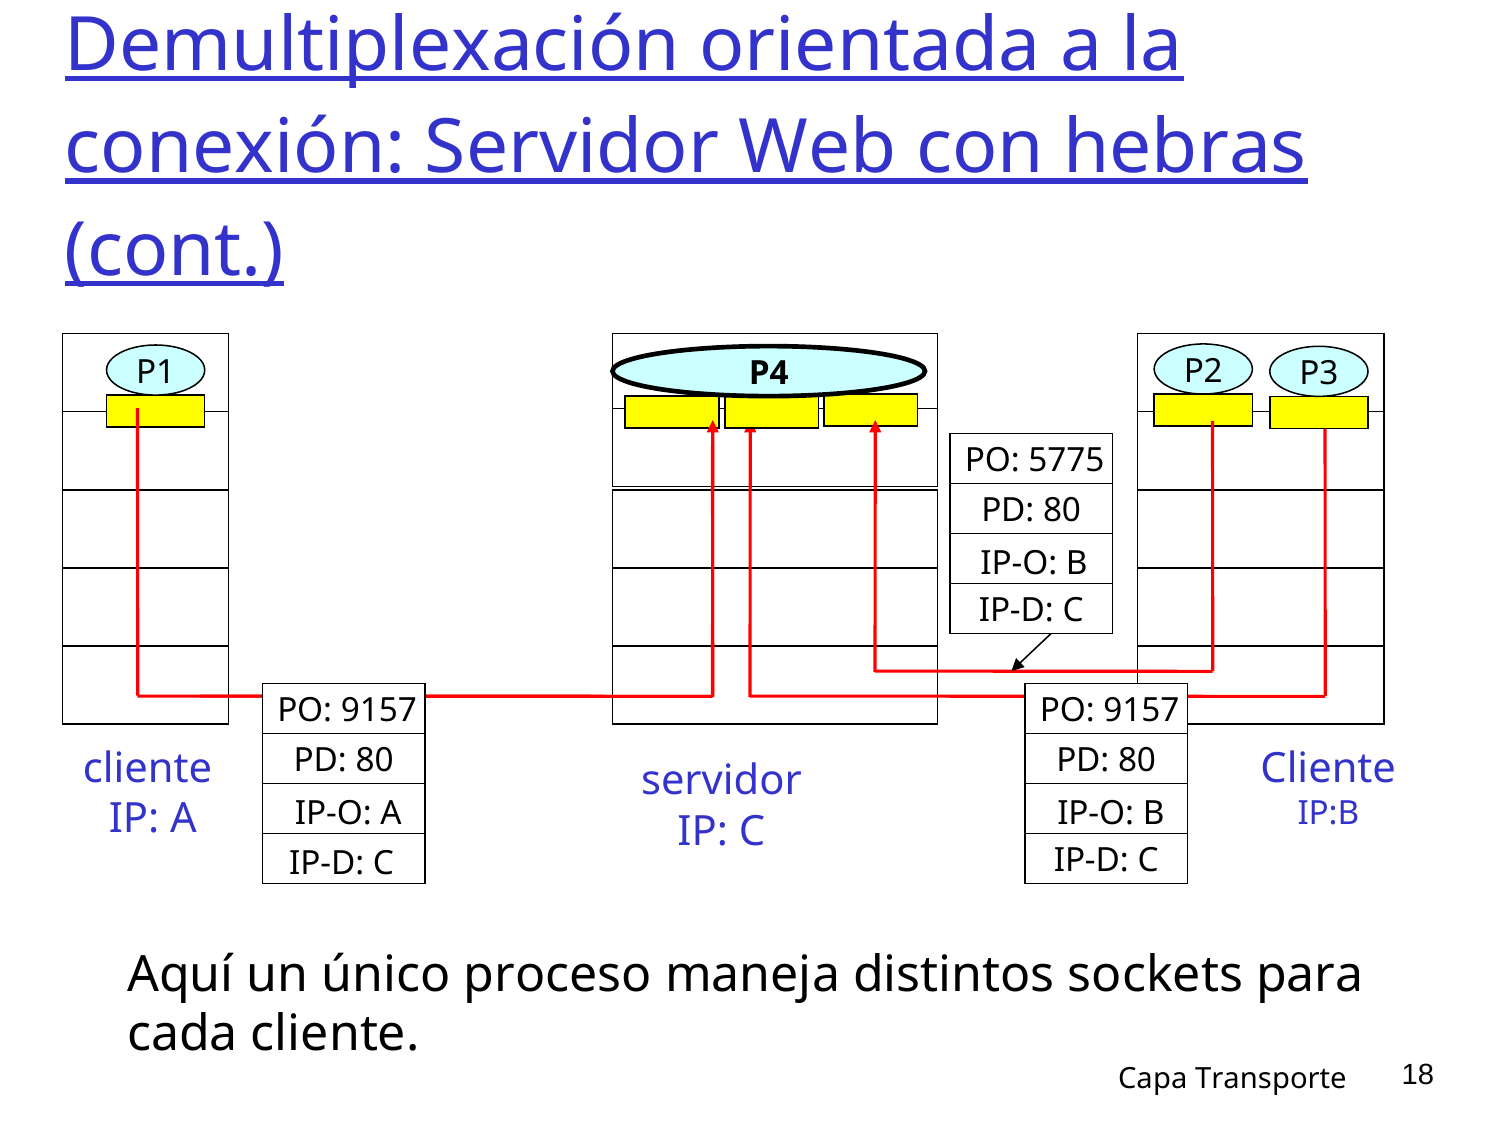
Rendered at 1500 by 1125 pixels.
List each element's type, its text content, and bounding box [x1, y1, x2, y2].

text_box [1180, 783, 1188, 833]
text_box PO: 5775 [949, 433, 1113, 483]
text_box PO: 9157 [262, 683, 426, 733]
text_box Cliente IP:B [1245, 733, 1412, 839]
text_box P3 [1269, 346, 1369, 397]
text_box [1103, 533, 1113, 583]
text_box [1024, 783, 1042, 833]
text_box cliente IP: A [68, 732, 228, 849]
title Demultiplexación orientada a la conexión: Servidor Web con hebras (cont.)‏ [50, 0, 1463, 302]
text_box IP-O: B [965, 533, 1103, 589]
text_box [612, 333, 938, 487]
text_box [612, 489, 711, 694]
text_box P4 [612, 346, 925, 397]
text_box servidor IP: C [626, 745, 817, 862]
text_box PO: 9157 [1024, 683, 1188, 733]
text_box PD: 80 [949, 483, 1113, 533]
text_box IP-D: C [1024, 833, 1188, 884]
text_box PD: 80 [1024, 733, 1188, 783]
text_box [262, 783, 280, 884]
text_box P1 [106, 345, 205, 396]
text_box PD: 80 [262, 733, 426, 783]
text_box IP-O: A [280, 783, 417, 839]
text_box IP-O: B [1042, 783, 1180, 839]
text_box [949, 533, 965, 583]
text_box IP-D: C [949, 583, 1113, 634]
text_box P2 [1154, 343, 1253, 395]
text_box [752, 489, 938, 694]
text_box [1137, 333, 1385, 725]
text_box Aquí un único proceso maneja distintos sockets para cada cliente. [112, 937, 1463, 1069]
text_box IP-D: C [274, 833, 410, 889]
text_box [612, 489, 938, 725]
text_box [410, 783, 426, 884]
text_box [62, 333, 229, 725]
text_box [877, 489, 938, 669]
